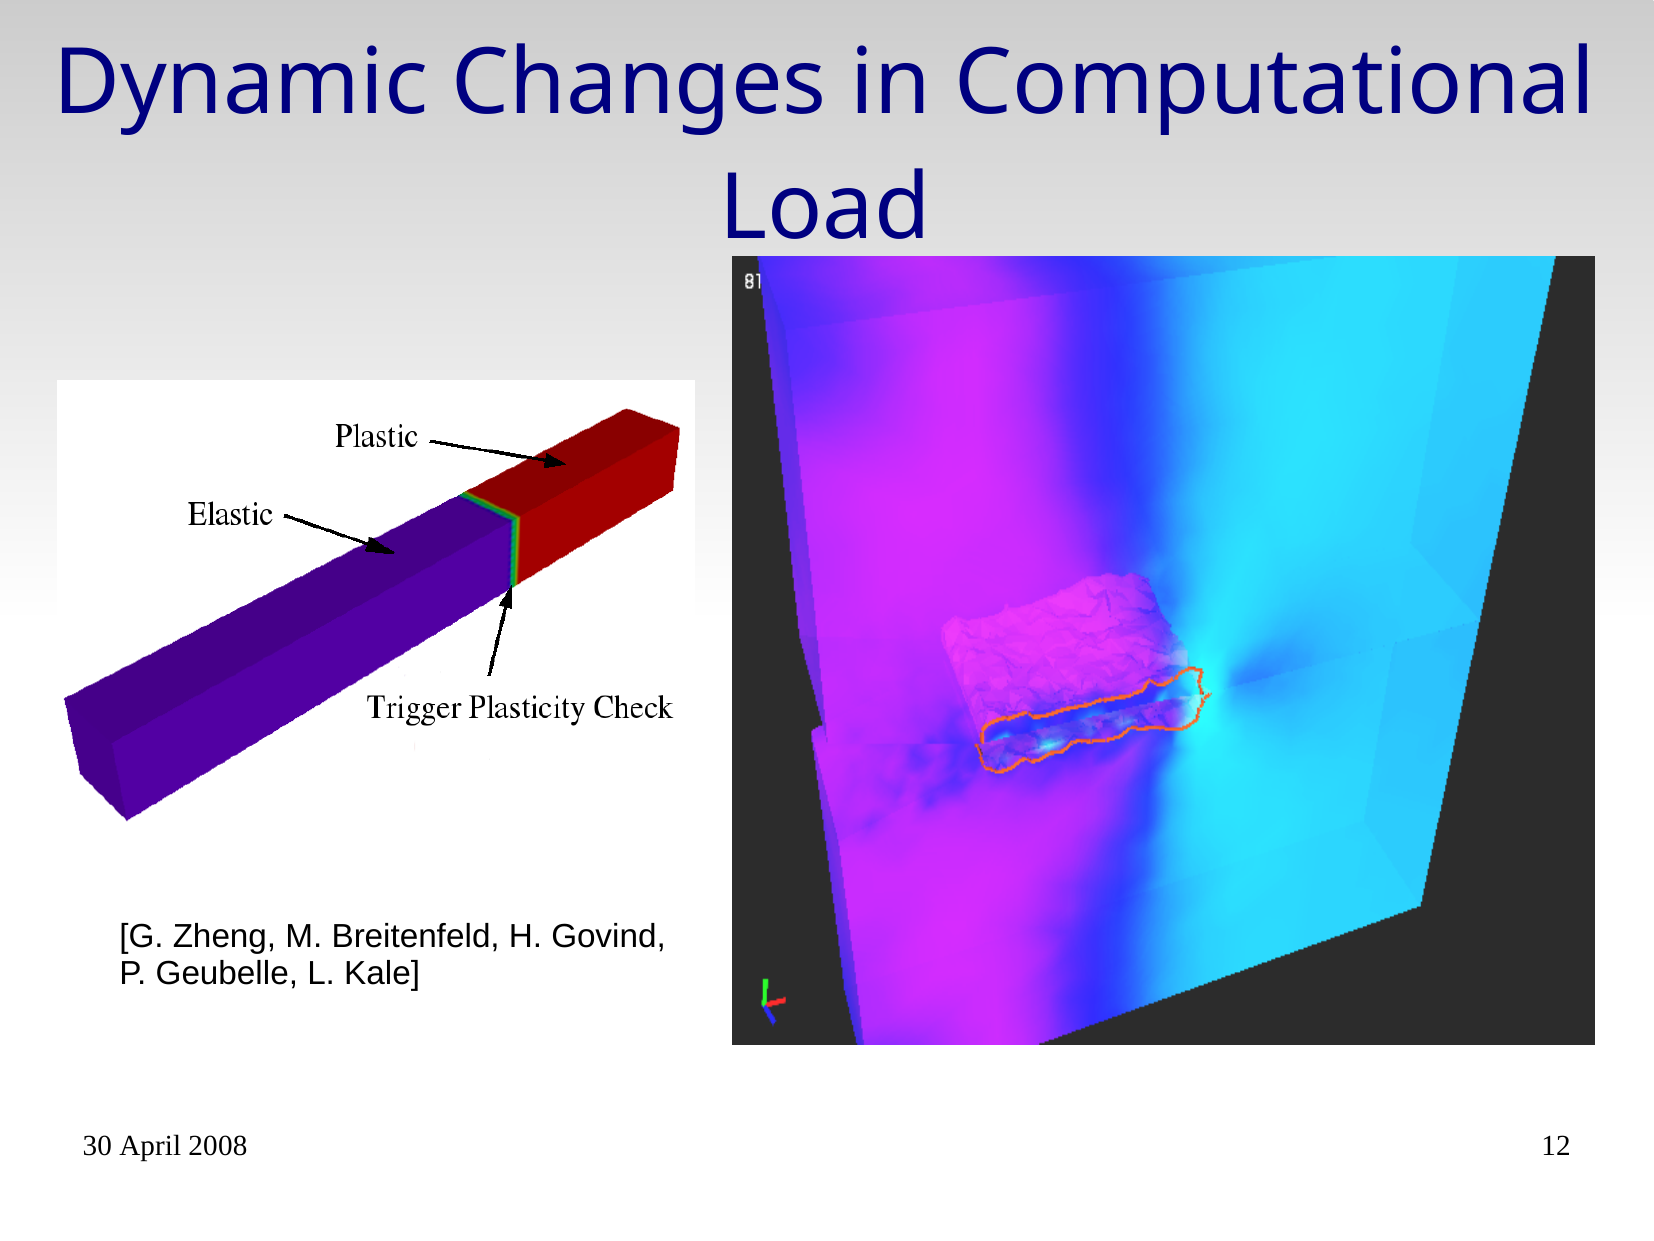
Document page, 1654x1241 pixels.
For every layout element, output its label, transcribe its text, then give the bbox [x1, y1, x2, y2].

picture [57, 380, 695, 834]
picture [732, 256, 1595, 1045]
text_box [G. Zheng, M. Breitenfeld, H. Govind, P. Geubelle, L. Kale] [104, 910, 691, 1025]
title Dynamic Changes in Computational Load [0, 37, 1651, 245]
